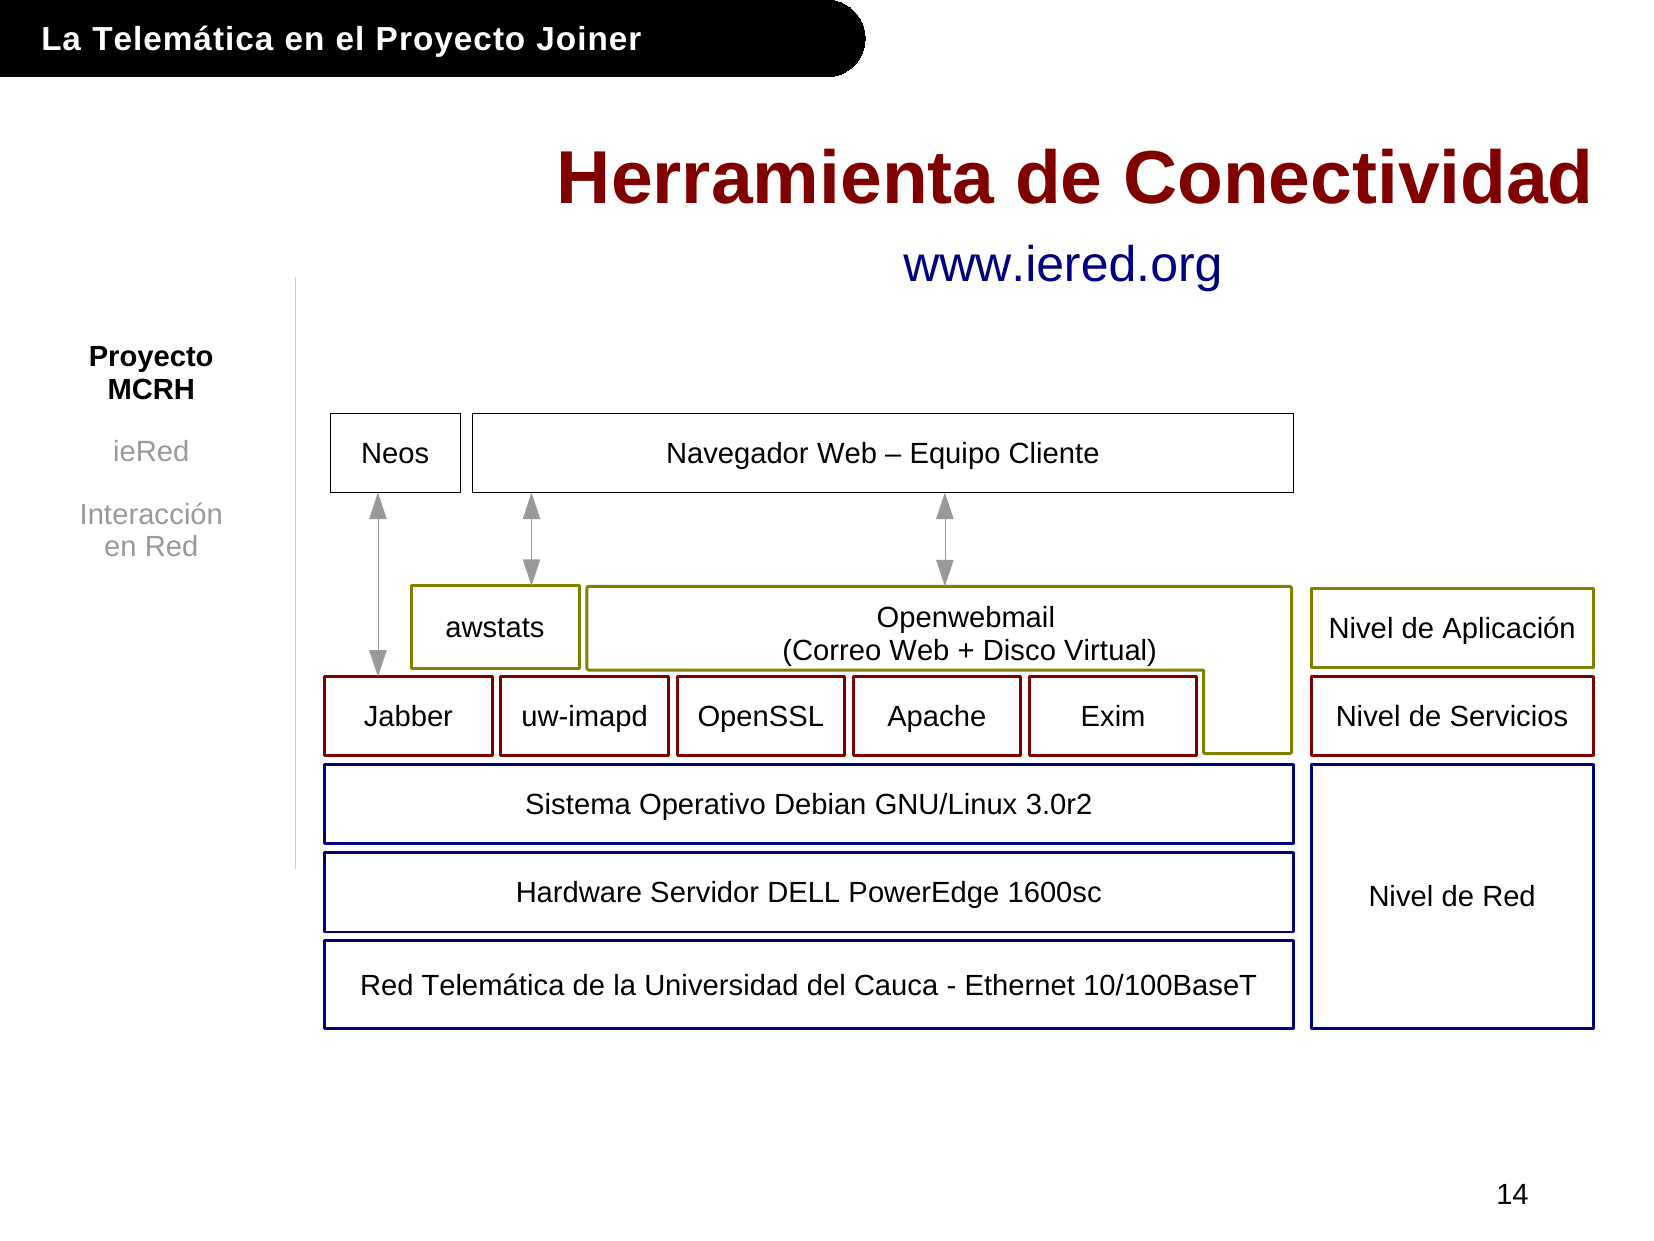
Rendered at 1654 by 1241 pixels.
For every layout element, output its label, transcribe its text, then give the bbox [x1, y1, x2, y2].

title Herramienta de Conectividad [118, 118, 1595, 237]
text_box Sistema Operativo Debian GNU/Linux 3.0r2 [324, 764, 1294, 844]
text_box awstats [411, 585, 580, 669]
text_box Nivel de Servicios [1311, 676, 1594, 756]
text_box Navegador Web – Equipo Cliente [472, 413, 1294, 493]
text_box Nivel de Aplicación [1311, 588, 1594, 668]
text_box Apache [853, 676, 1021, 756]
text_box Neos [330, 413, 461, 493]
text_box Nivel de Red [1311, 764, 1594, 1029]
text_box Red Telemática de la Universidad del Cauca - Ethernet 10/100BaseT [324, 940, 1294, 1029]
text_box www.iered.org [738, 236, 1388, 296]
text_box Openwebmail (Correo Web + Disco Virtual) [691, 600, 1249, 674]
text_box [586, 586, 1292, 754]
text_box Hardware Servidor DELL PowerEdge 1600sc [324, 852, 1294, 933]
text_box uw-imapd [500, 676, 669, 756]
list Proyecto MCRH ieRed Interacción en Red [18, 277, 285, 862]
text_box Jabber [324, 676, 493, 756]
text_box Exim [1029, 676, 1197, 756]
text_box OpenSSL [677, 676, 845, 756]
